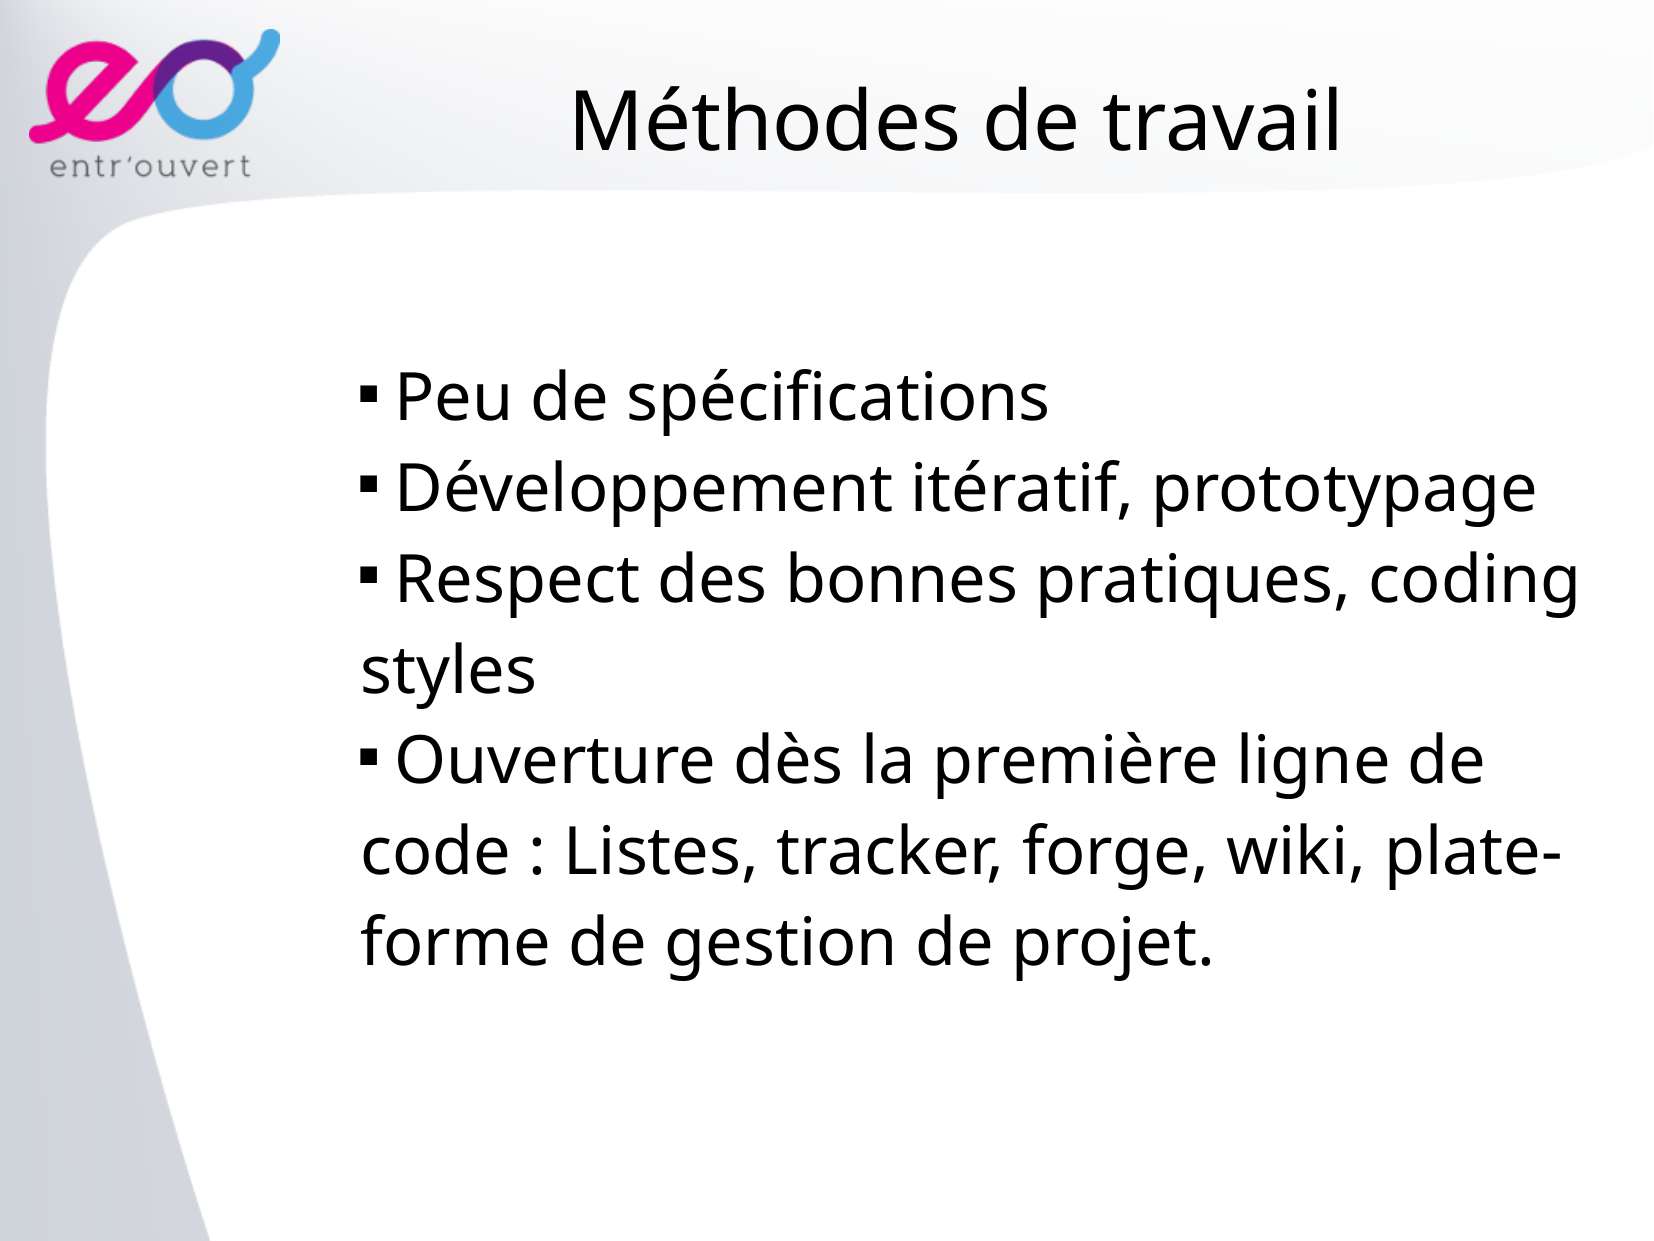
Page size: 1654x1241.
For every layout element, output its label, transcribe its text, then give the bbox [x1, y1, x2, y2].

picture [0, 0, 1654, 1241]
text_box Peu de spécifications Développement itératif, prototypage Respect des bonnes pratiques, coding styles Ouverture dès la première ligne de code : Listes, tracker, forge, wiki, plate-forme de gestion de projet. [360, 227, 1636, 1108]
title Méthodes de travail [318, 29, 1595, 207]
